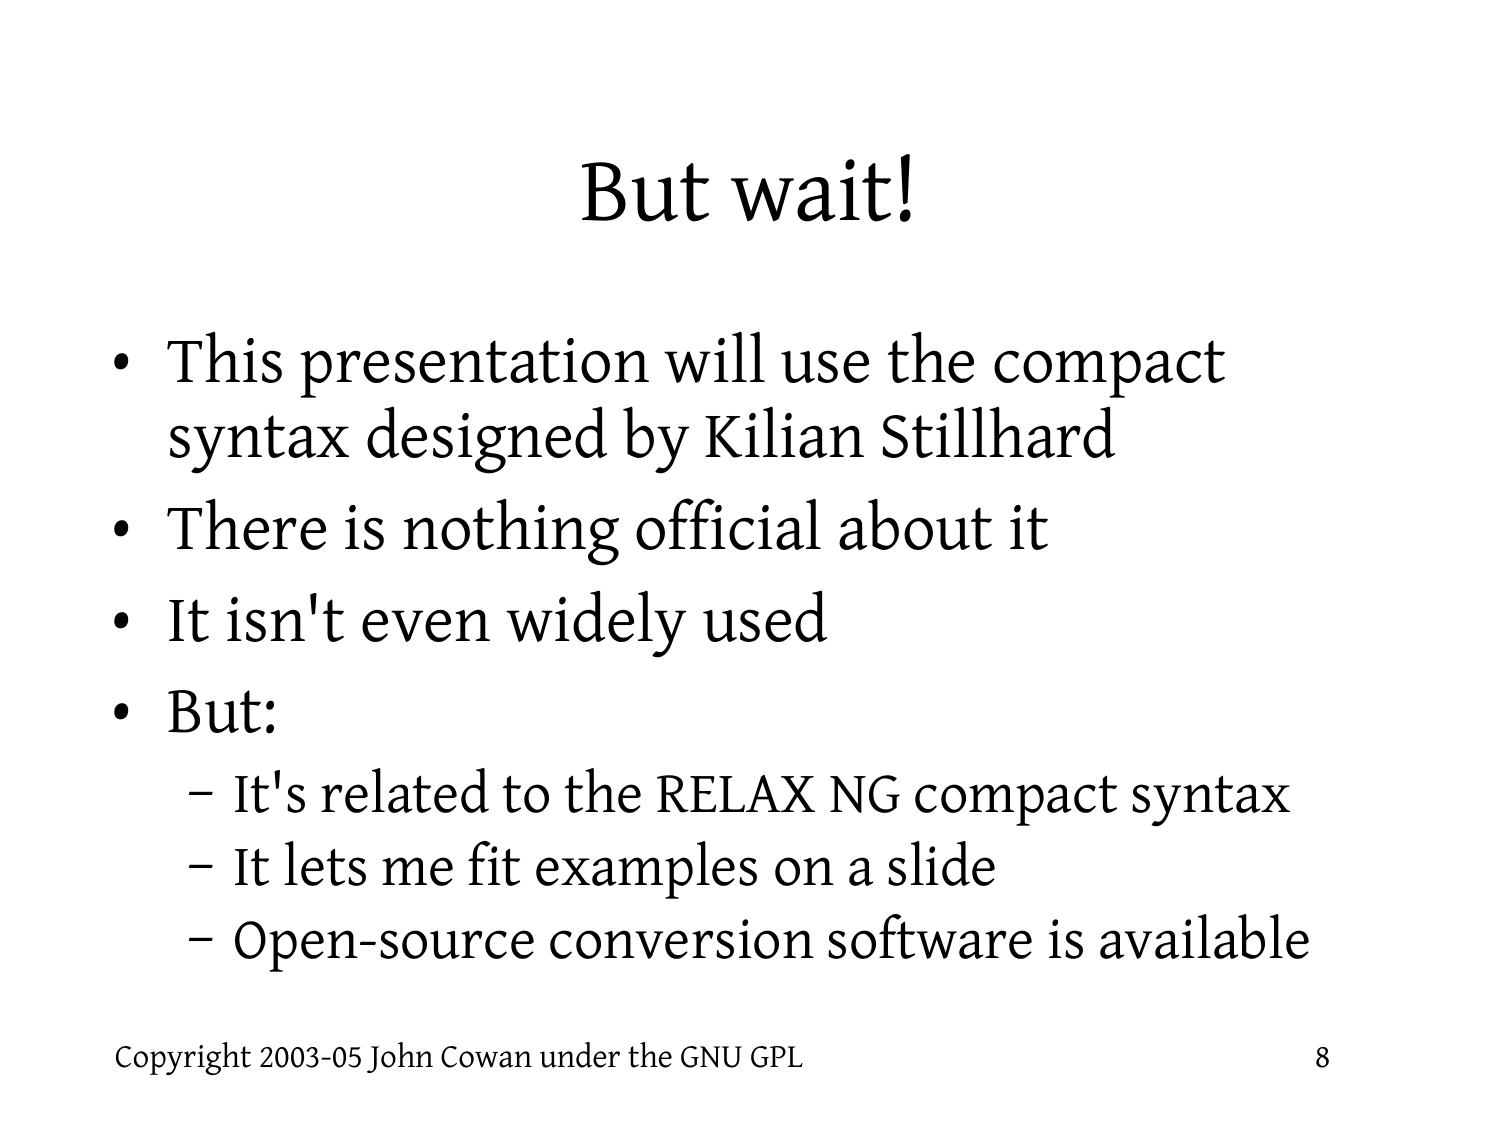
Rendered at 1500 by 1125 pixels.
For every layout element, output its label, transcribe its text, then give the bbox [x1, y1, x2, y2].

list This presentation will use the compact syntax designed by Kilian Stillhard There is nothing official about it It isn't even widely used But: It's related to the RELAX NG compact syntax It lets me fit examples on a slide Open-source conversion software is available [112, 324, 1387, 1080]
title But wait! [112, 62, 1387, 324]
